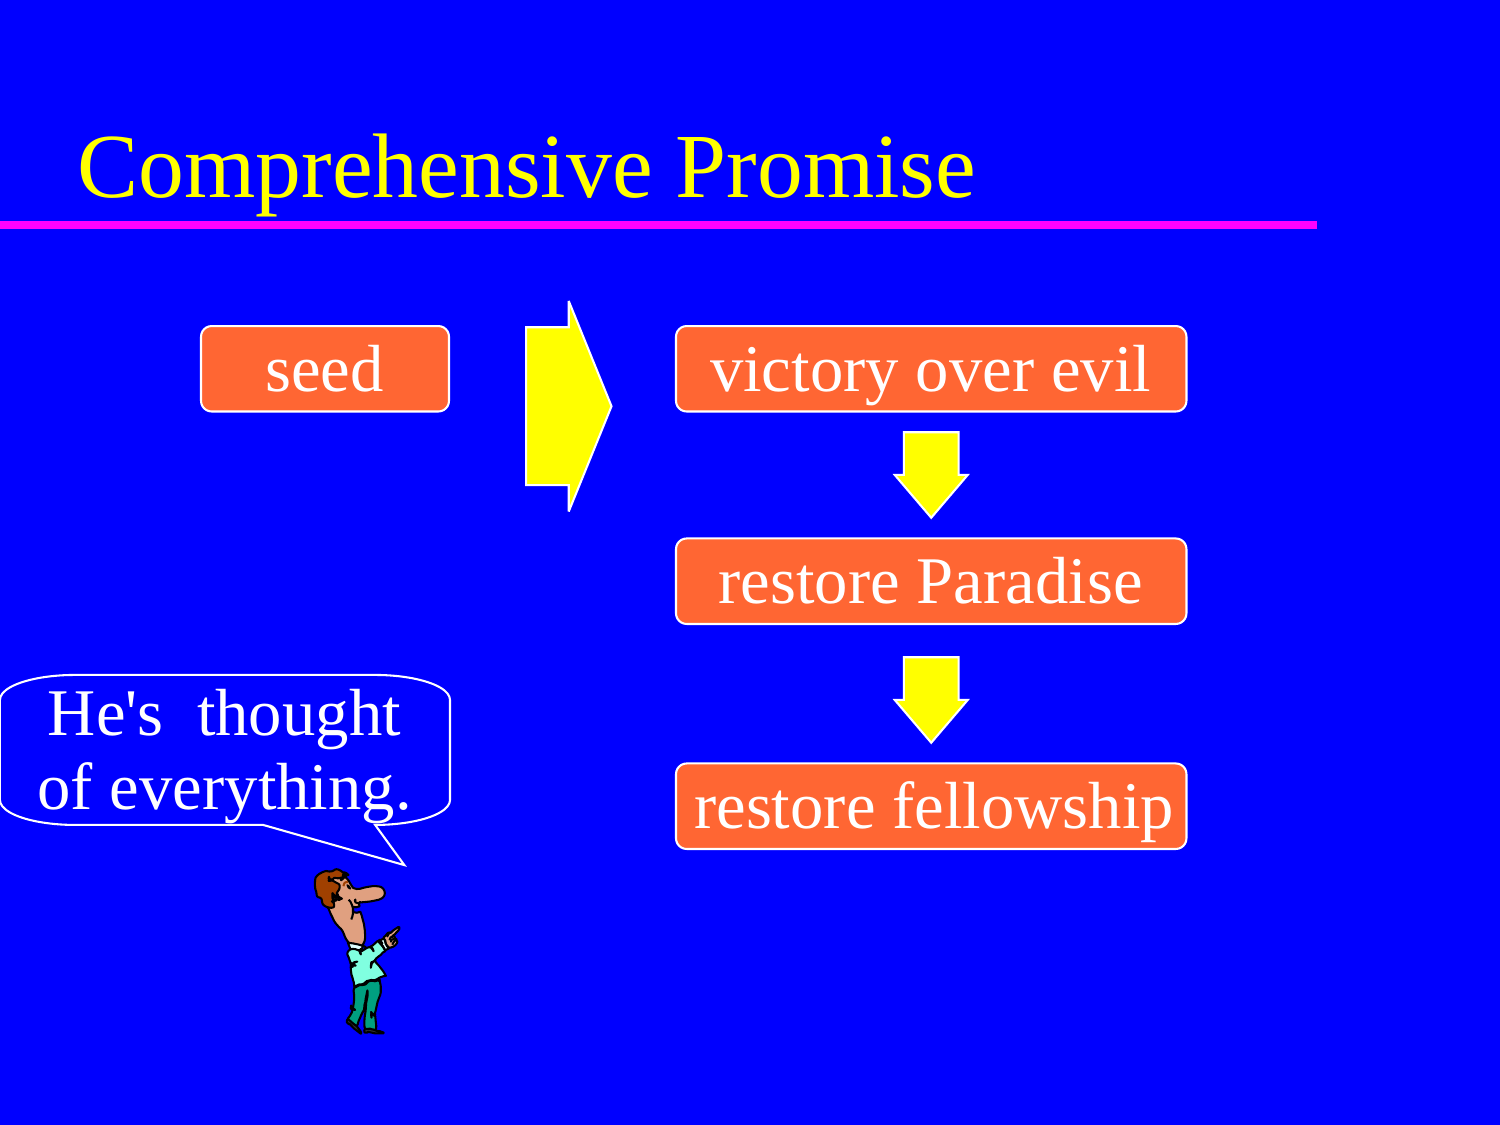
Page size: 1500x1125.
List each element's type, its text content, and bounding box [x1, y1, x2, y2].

text_box seed [201, 326, 449, 412]
text_box [894, 432, 968, 518]
title Comprehensive Promise [62, 43, 1338, 225]
text_box restore Paradise [676, 538, 1187, 624]
text_box [314, 869, 398, 987]
text_box restore fellowship [676, 763, 1187, 849]
text_box [390, 927, 400, 936]
text_box [346, 1018, 362, 1034]
text_box victory over evil [676, 326, 1187, 412]
text_box [526, 301, 612, 512]
text_box [894, 657, 968, 743]
text_box [364, 1023, 384, 1034]
text_box He's thought of everything. [0, 674, 451, 866]
